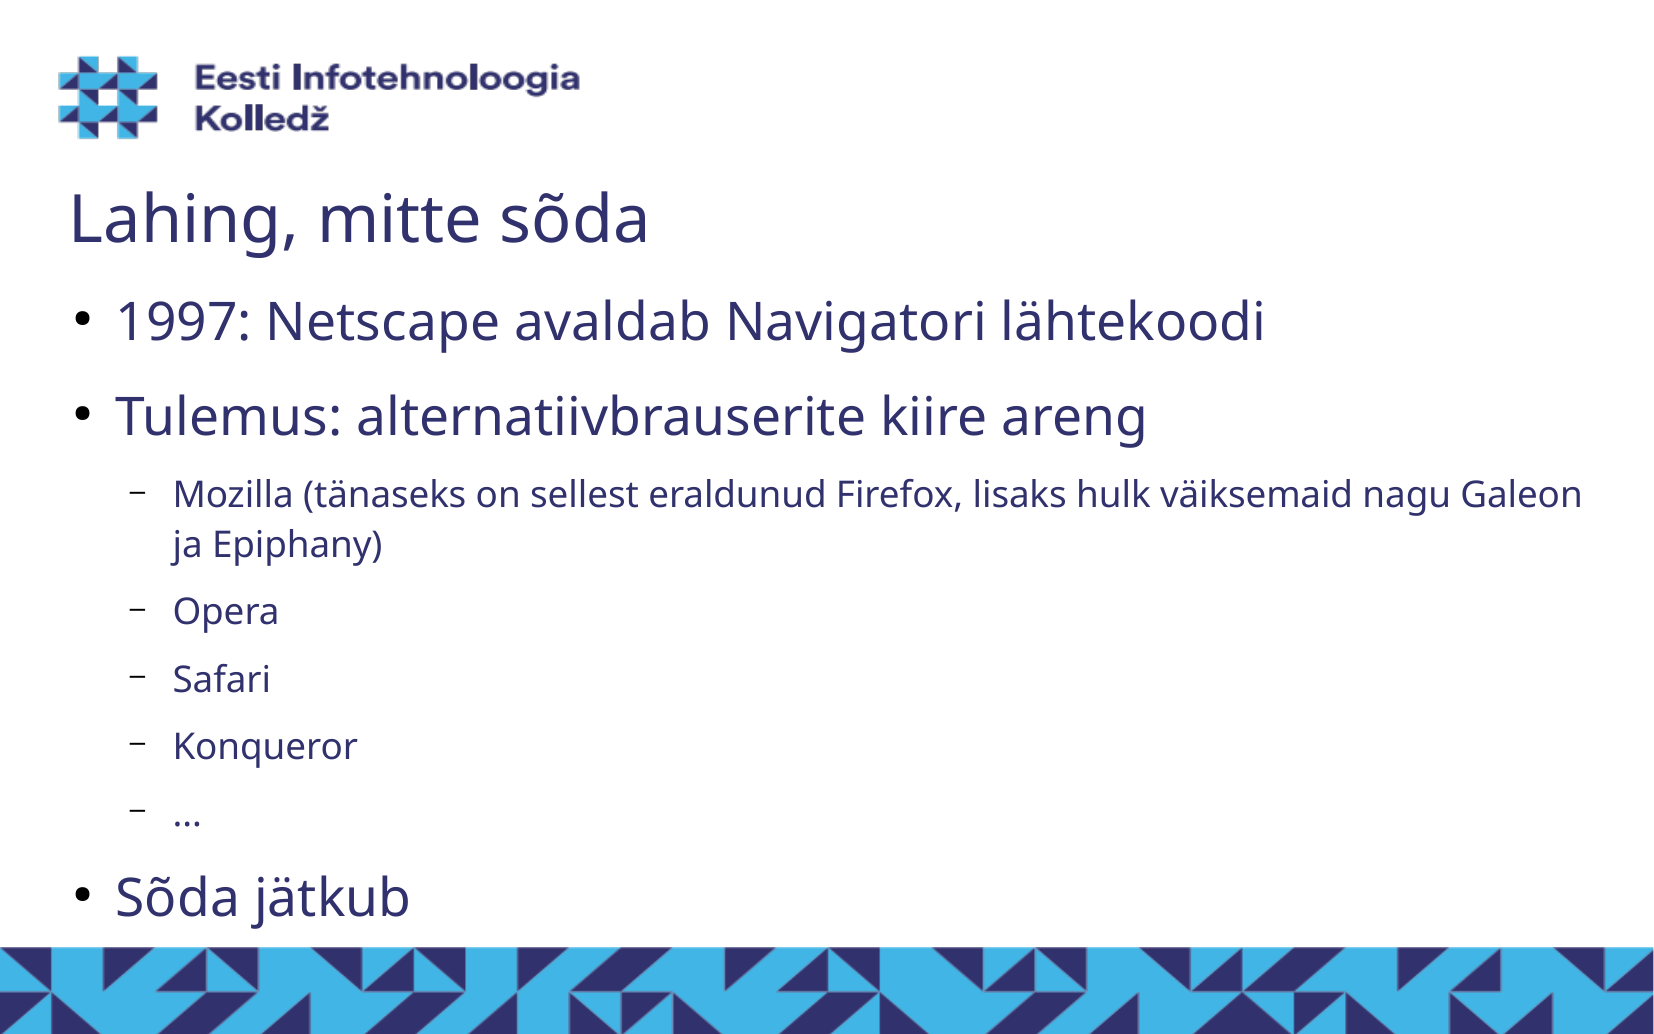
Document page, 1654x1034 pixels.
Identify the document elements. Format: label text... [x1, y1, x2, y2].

title Lahing, mitte sõda [68, 147, 1536, 283]
list 1997: Netscape avaldab Navigatori lähtekoodi Tulemus: alternatiivbrauserite kiire areng Mozilla (tänaseks on sellest eraldunud Firefox, lisaks hulk väiksemaid nagu Galeon ja Epiphany) Opera Safari Konqueror ... Sõda jätkub [59, 283, 1595, 936]
